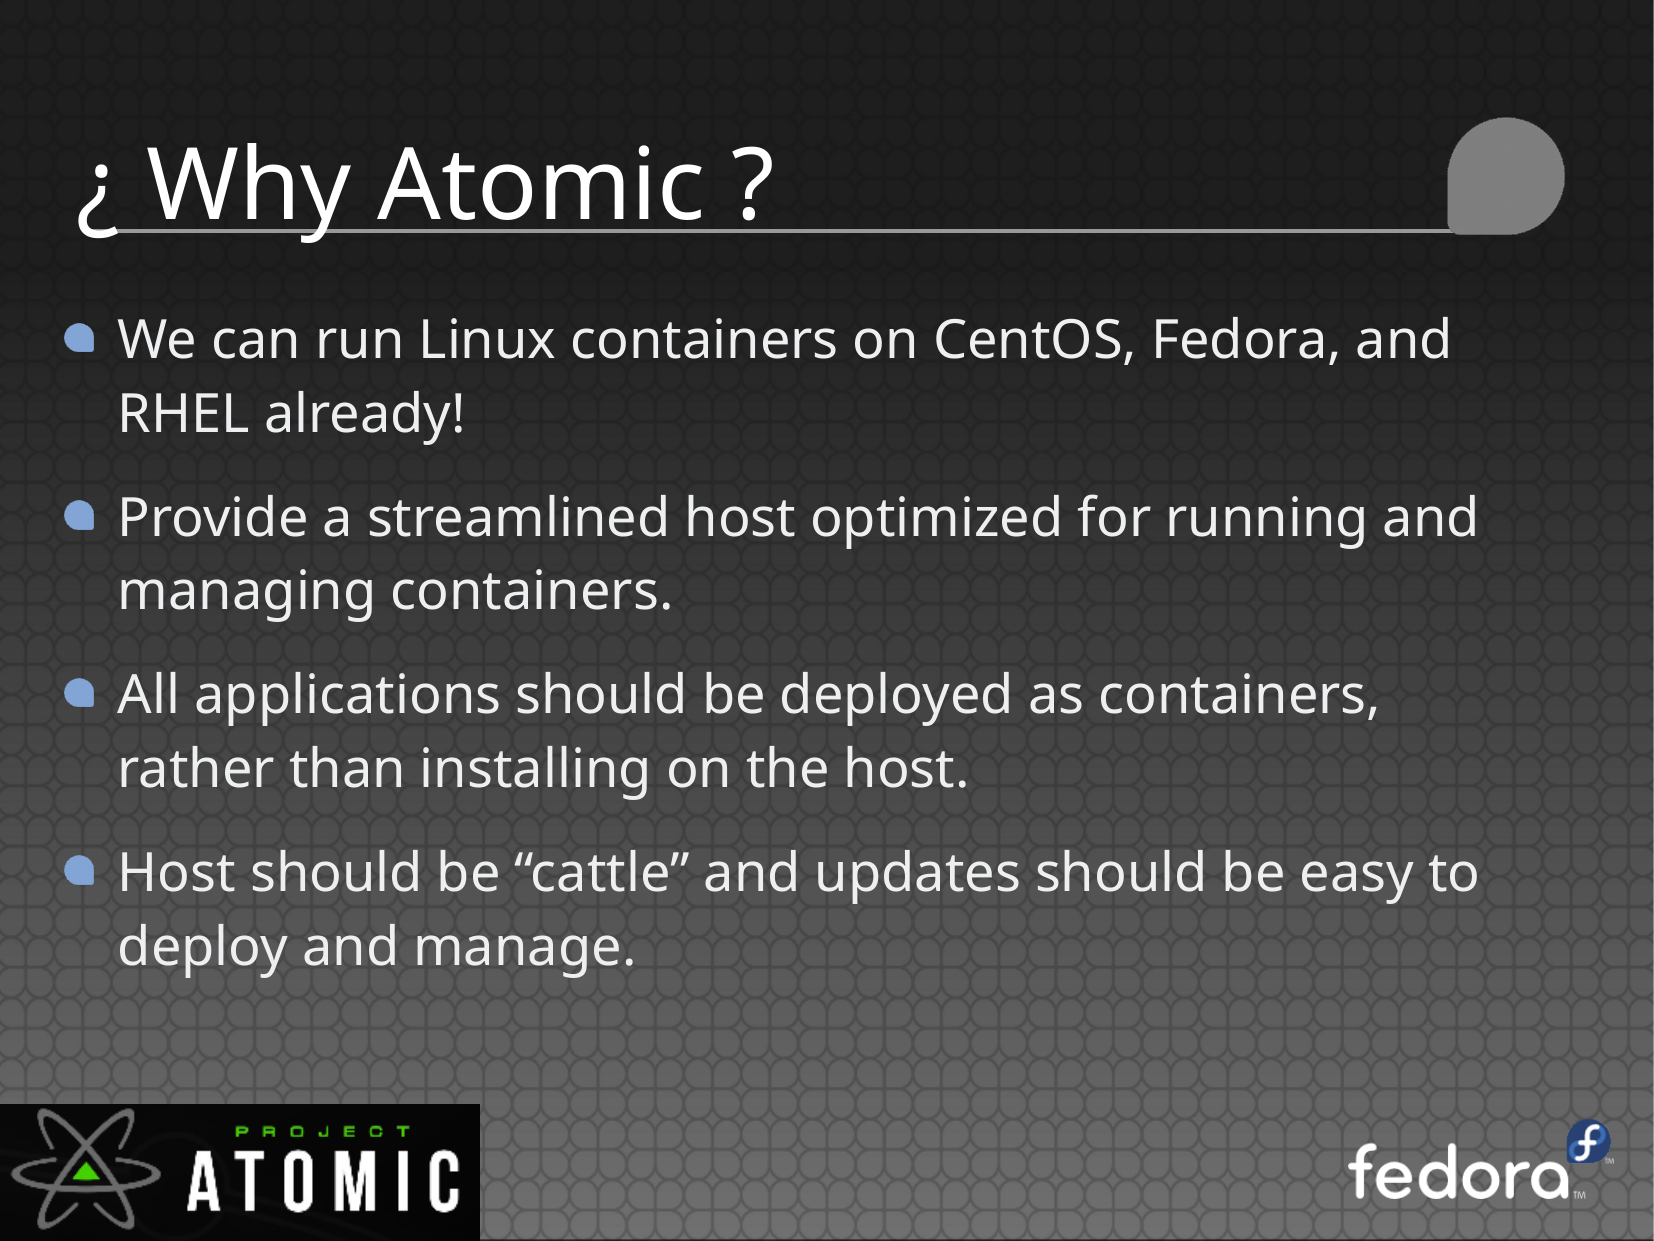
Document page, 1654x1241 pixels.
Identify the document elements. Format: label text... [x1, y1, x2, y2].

list We can run Linux containers on CentOS, Fedora, and RHEL already! Provide a streamlined host optimized for running and managing containers. All applications should be deployed as containers, rather than installing on the host. Host should be “cattle” and updates should be easy to deploy and manage. [46, 300, 1536, 1105]
title ¿ Why Atomic ? [76, 112, 1566, 249]
picture [0, 0, 1654, 1241]
